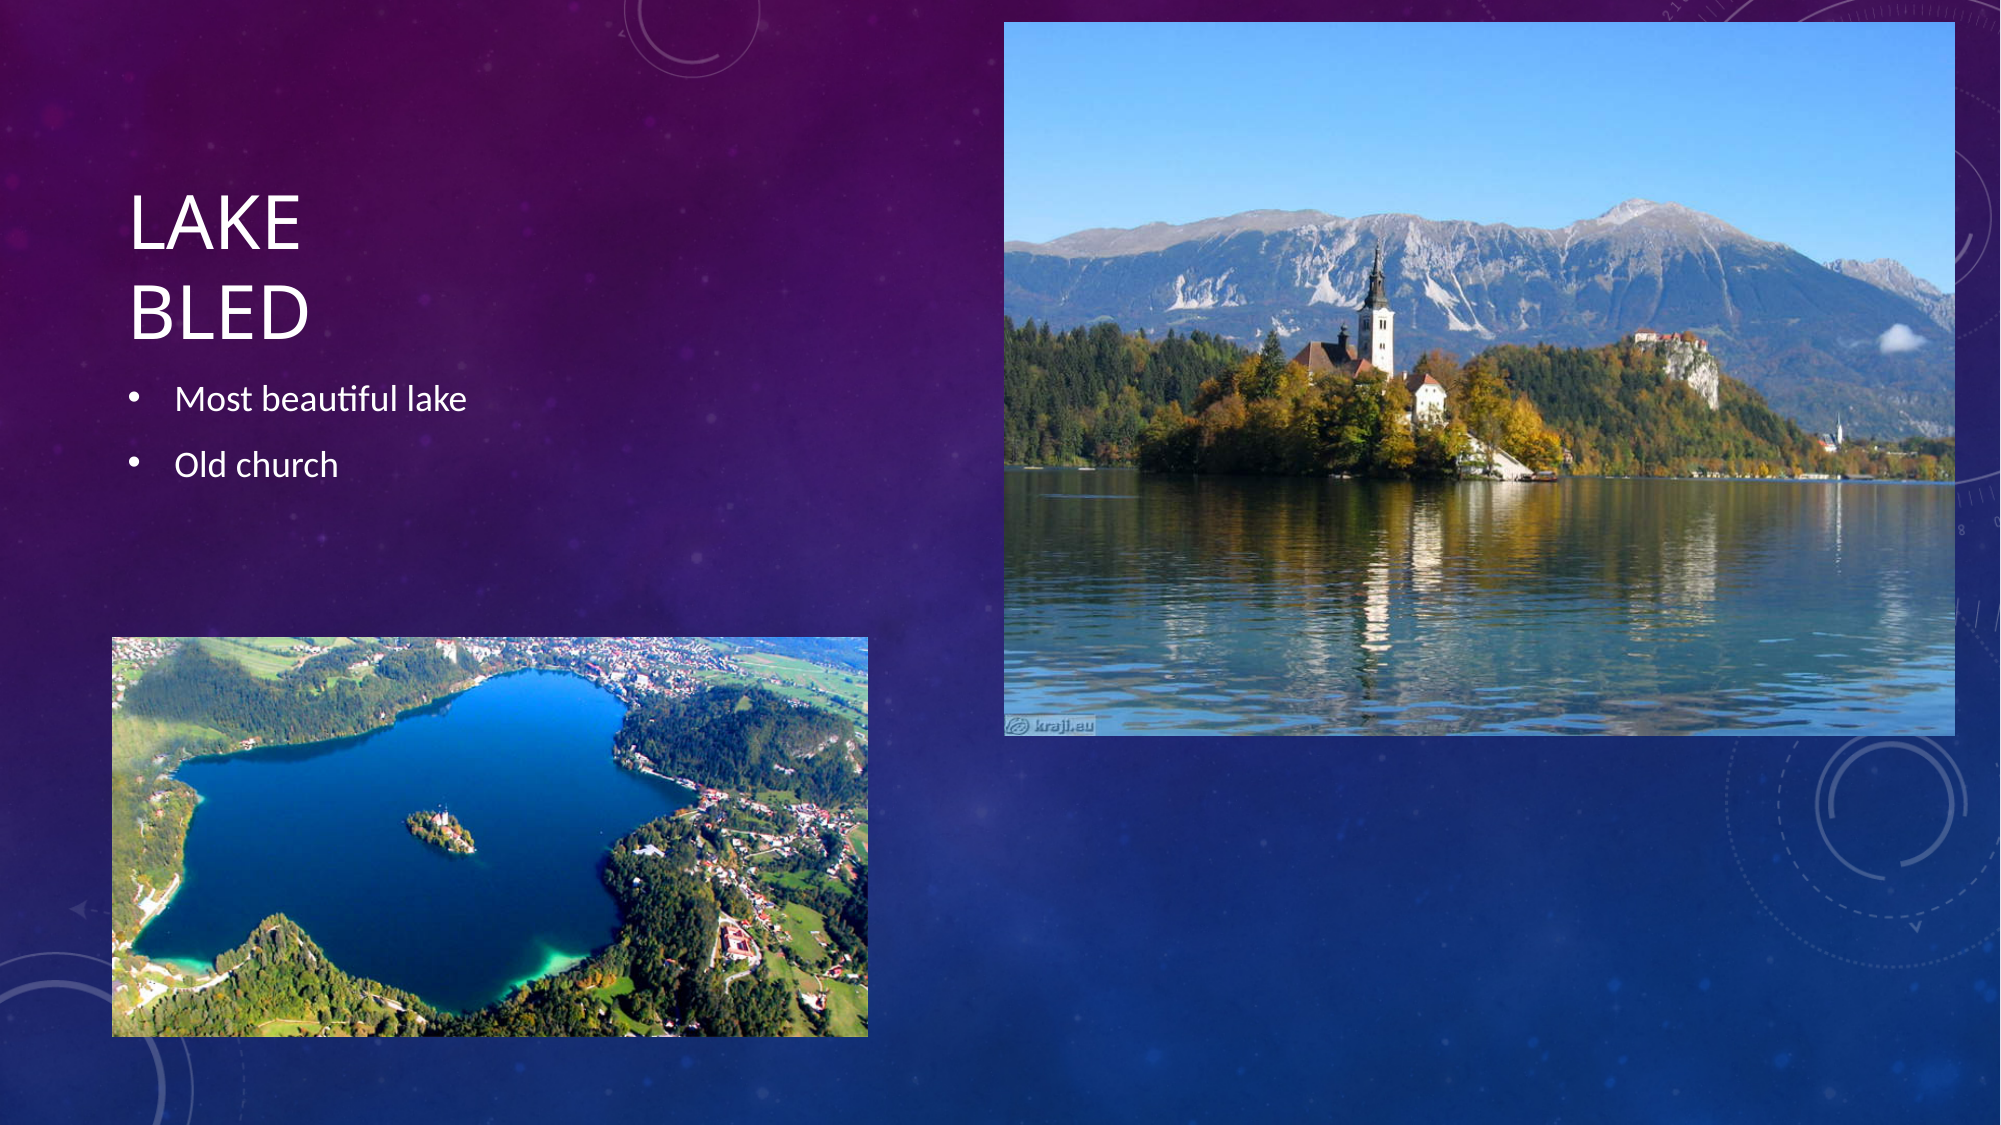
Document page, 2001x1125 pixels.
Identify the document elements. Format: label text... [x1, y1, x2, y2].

title LAKE BLED [112, 187, 492, 342]
picture [0, 0, 2001, 1125]
list Most beautiful lake Old church [112, 351, 571, 573]
